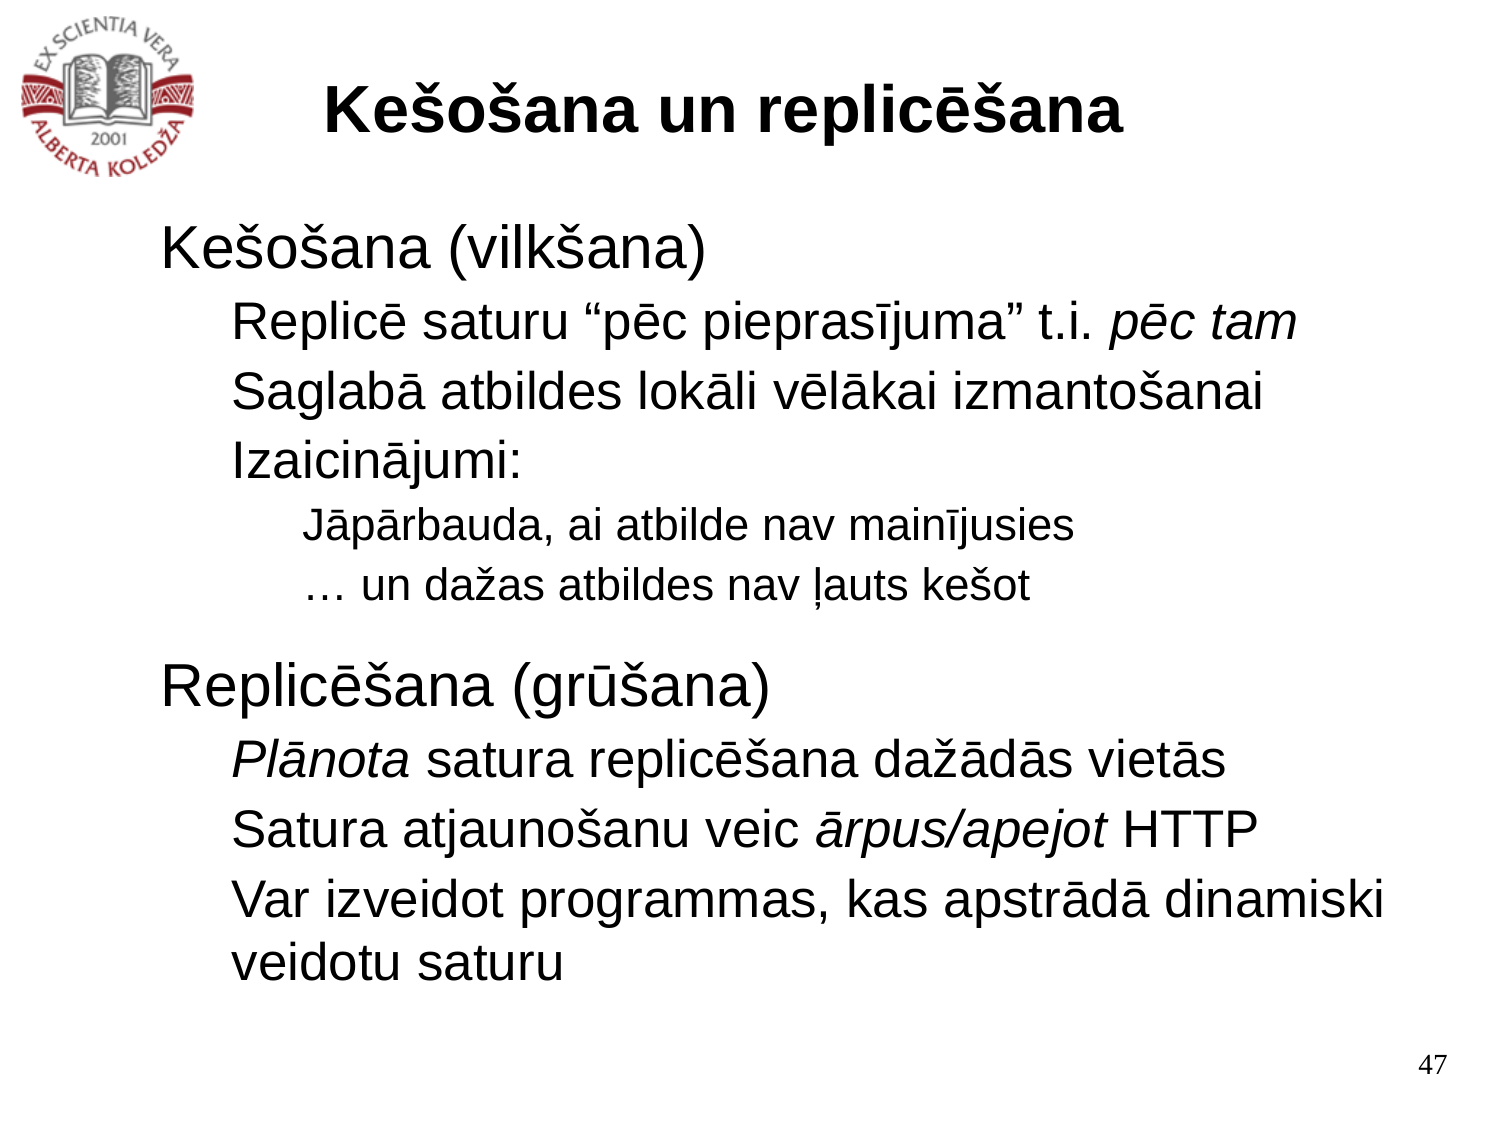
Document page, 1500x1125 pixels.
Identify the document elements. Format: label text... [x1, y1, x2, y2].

list Kešošana (vilkšana) Replicē saturu “pēc pieprasījuma” t.i. pēc tam Saglabā atbildes lokāli vēlākai izmantošanai Izaicinājumi: Jāpārbauda, ai atbilde nav mainījusies … un dažas atbildes nav ļauts kešot Replicēšana (grūšana) Plānota satura replicēšana dažādās vietās Satura atjaunošanu veic ārpus/apejot HTTP Var izveidot programmas, kas apstrādā dinamiski veidotu saturu [74, 200, 1463, 1101]
title Kešošana un replicēšana [50, 37, 1374, 176]
picture [21, 16, 194, 177]
